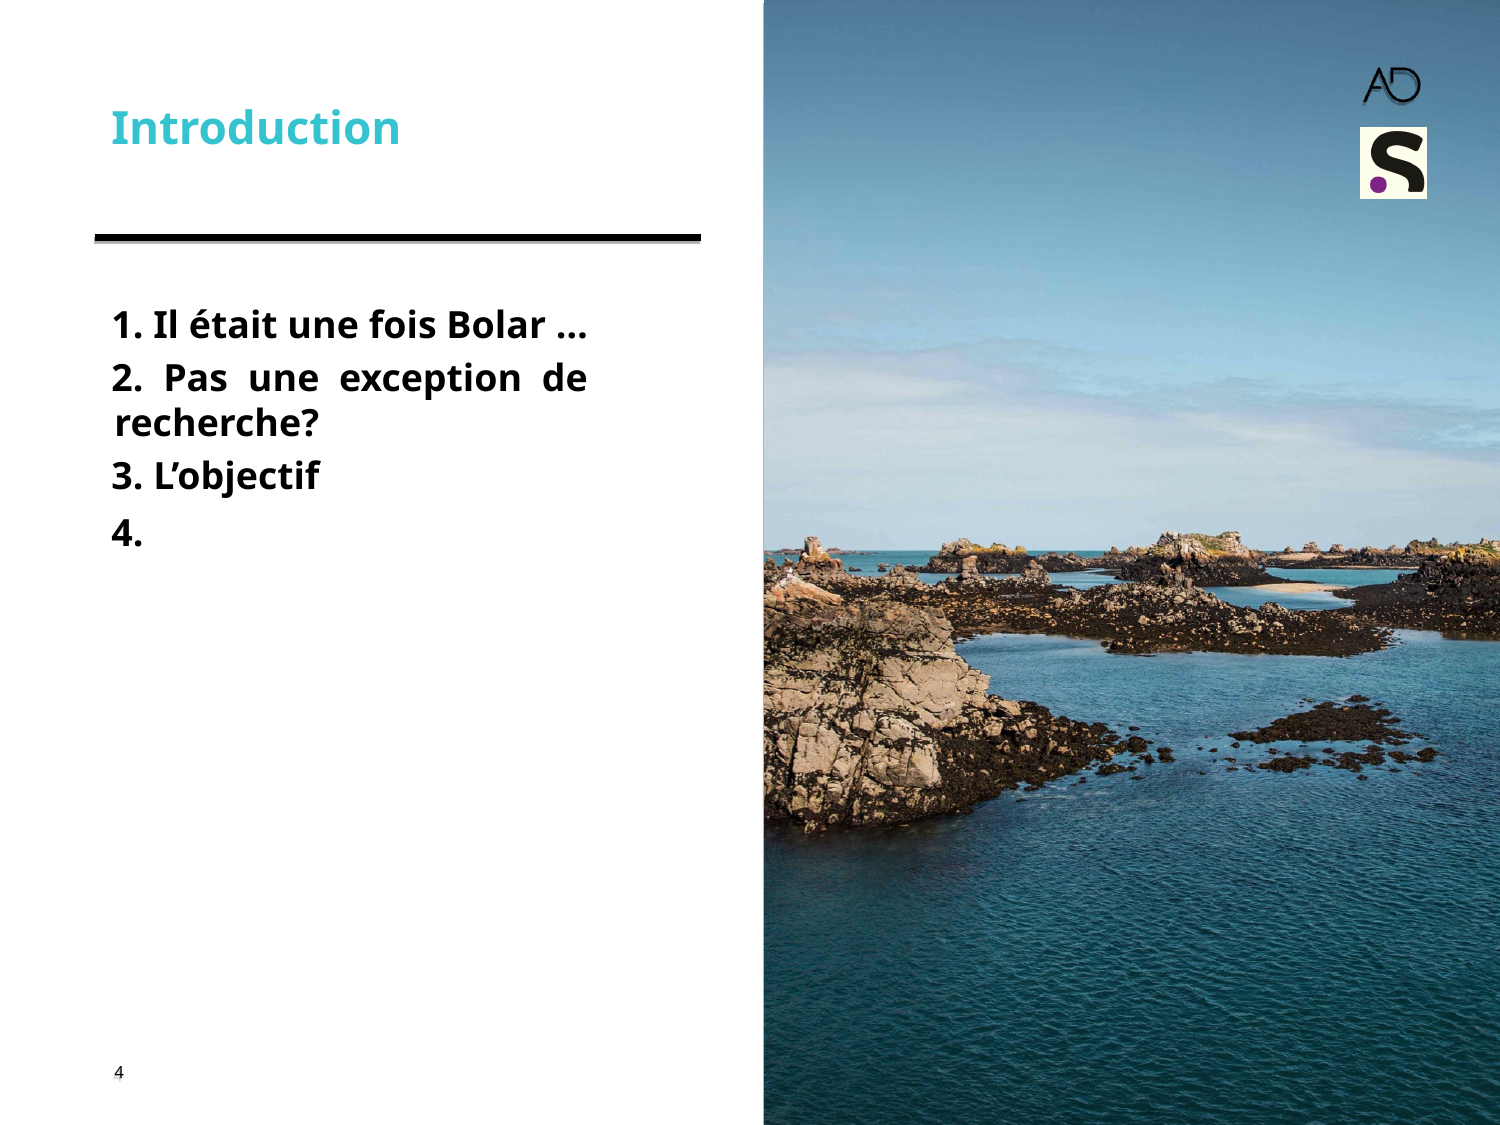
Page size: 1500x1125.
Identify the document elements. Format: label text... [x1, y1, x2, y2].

title Introduction [96, 91, 702, 239]
list Il était une fois Bolar … Pas une exception de recherche? L’objectif [96, 293, 702, 1042]
